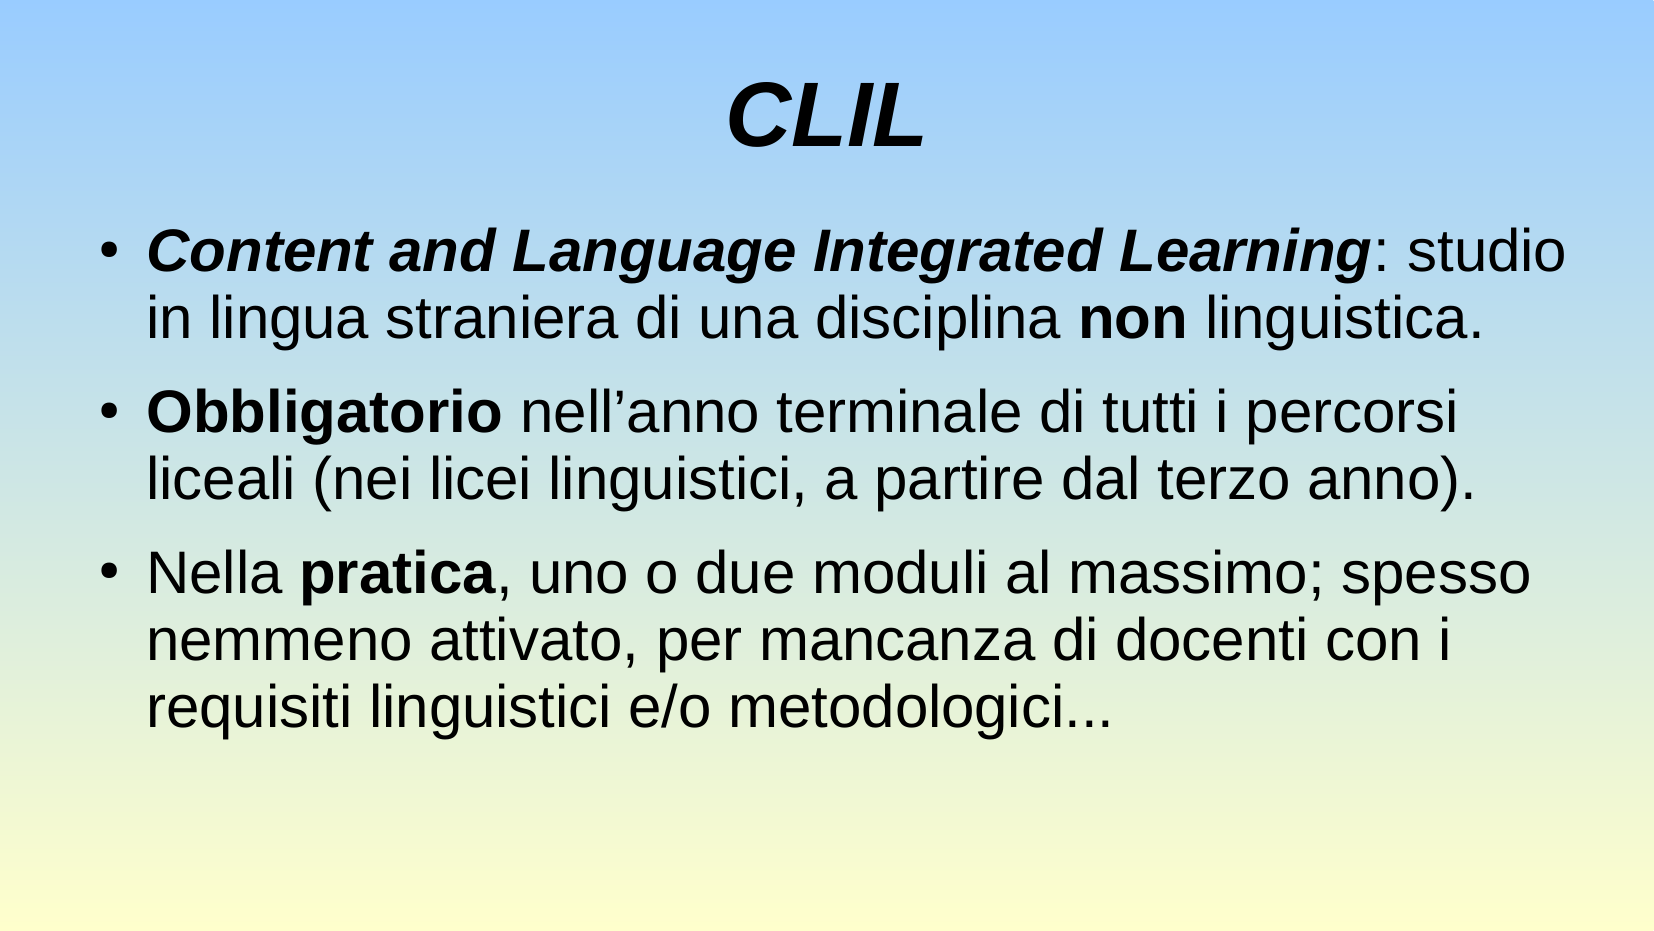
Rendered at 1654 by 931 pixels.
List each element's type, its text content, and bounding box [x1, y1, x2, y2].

title CLIL [82, 37, 1571, 193]
list Content and Language Integrated Learning: studio in lingua straniera di una disciplina non linguistica. Obbligatorio nell’anno terminale di tutti i percorsi liceali (nei licei linguistici, a partire dal terzo anno). Nella pratica, uno o due moduli al massimo; spesso nemmeno attivato, per mancanza di docenti con i requisiti linguistici e/o metodologici... [82, 217, 1571, 758]
